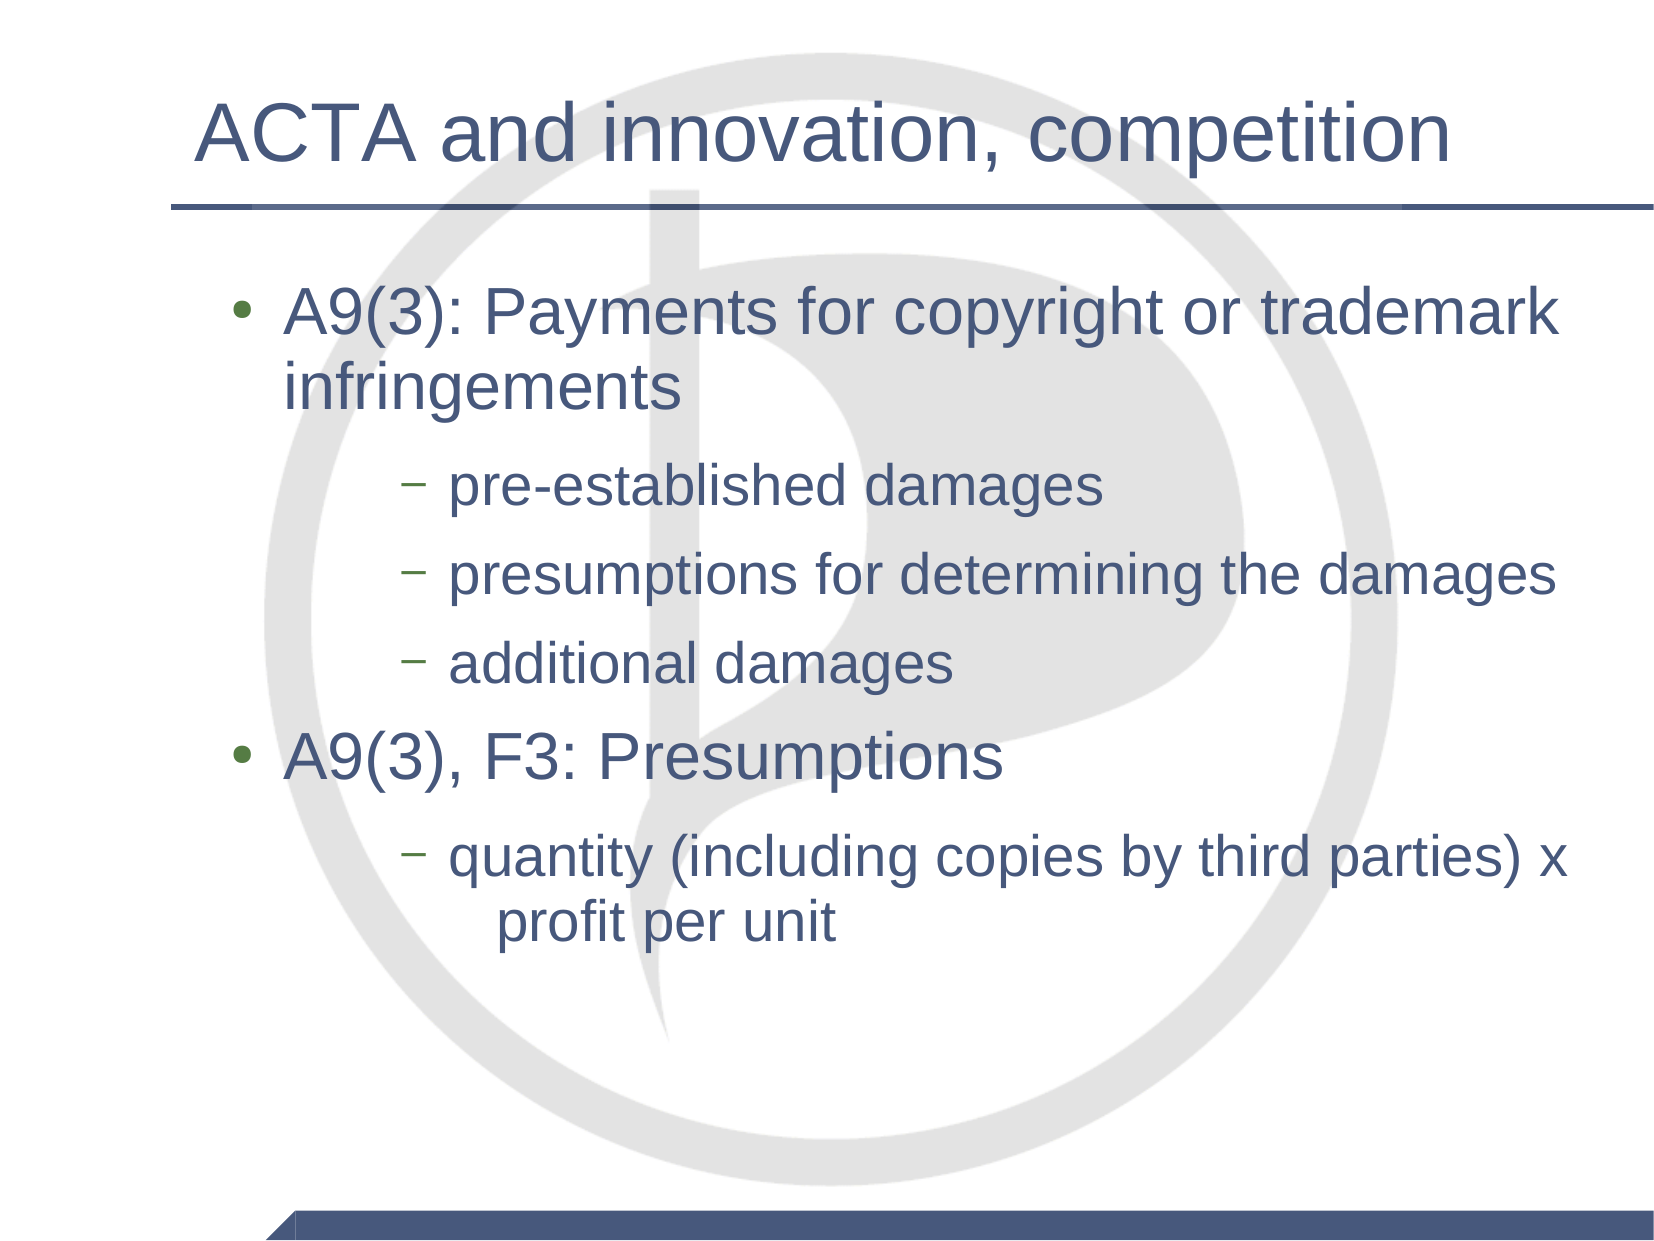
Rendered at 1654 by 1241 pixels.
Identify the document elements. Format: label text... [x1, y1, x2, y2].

list A9(3): Payments for copyright or trademark infringements pre-established damages presumptions for determining the damages additional damages A9(3), F3: Presumptions quantity (including copies by third parties) x profit per unit [212, 274, 1625, 1093]
title ACTA and innovation, competition [194, 29, 1530, 237]
